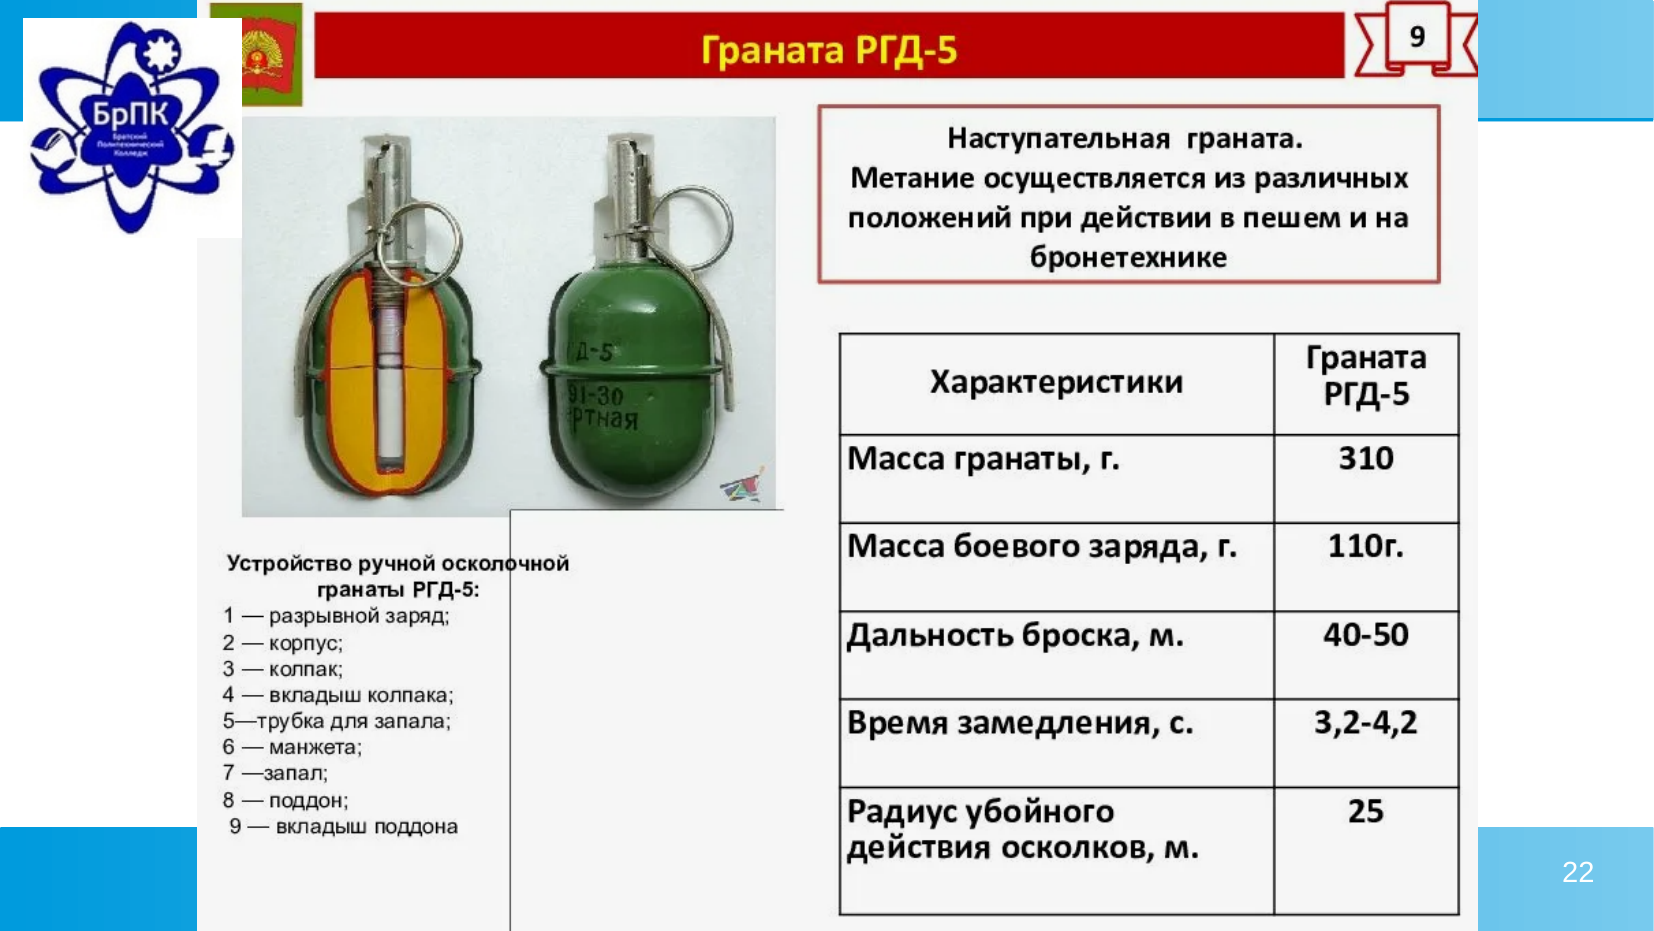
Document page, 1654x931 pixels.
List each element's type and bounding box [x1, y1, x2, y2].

picture [23, 0, 1478, 931]
